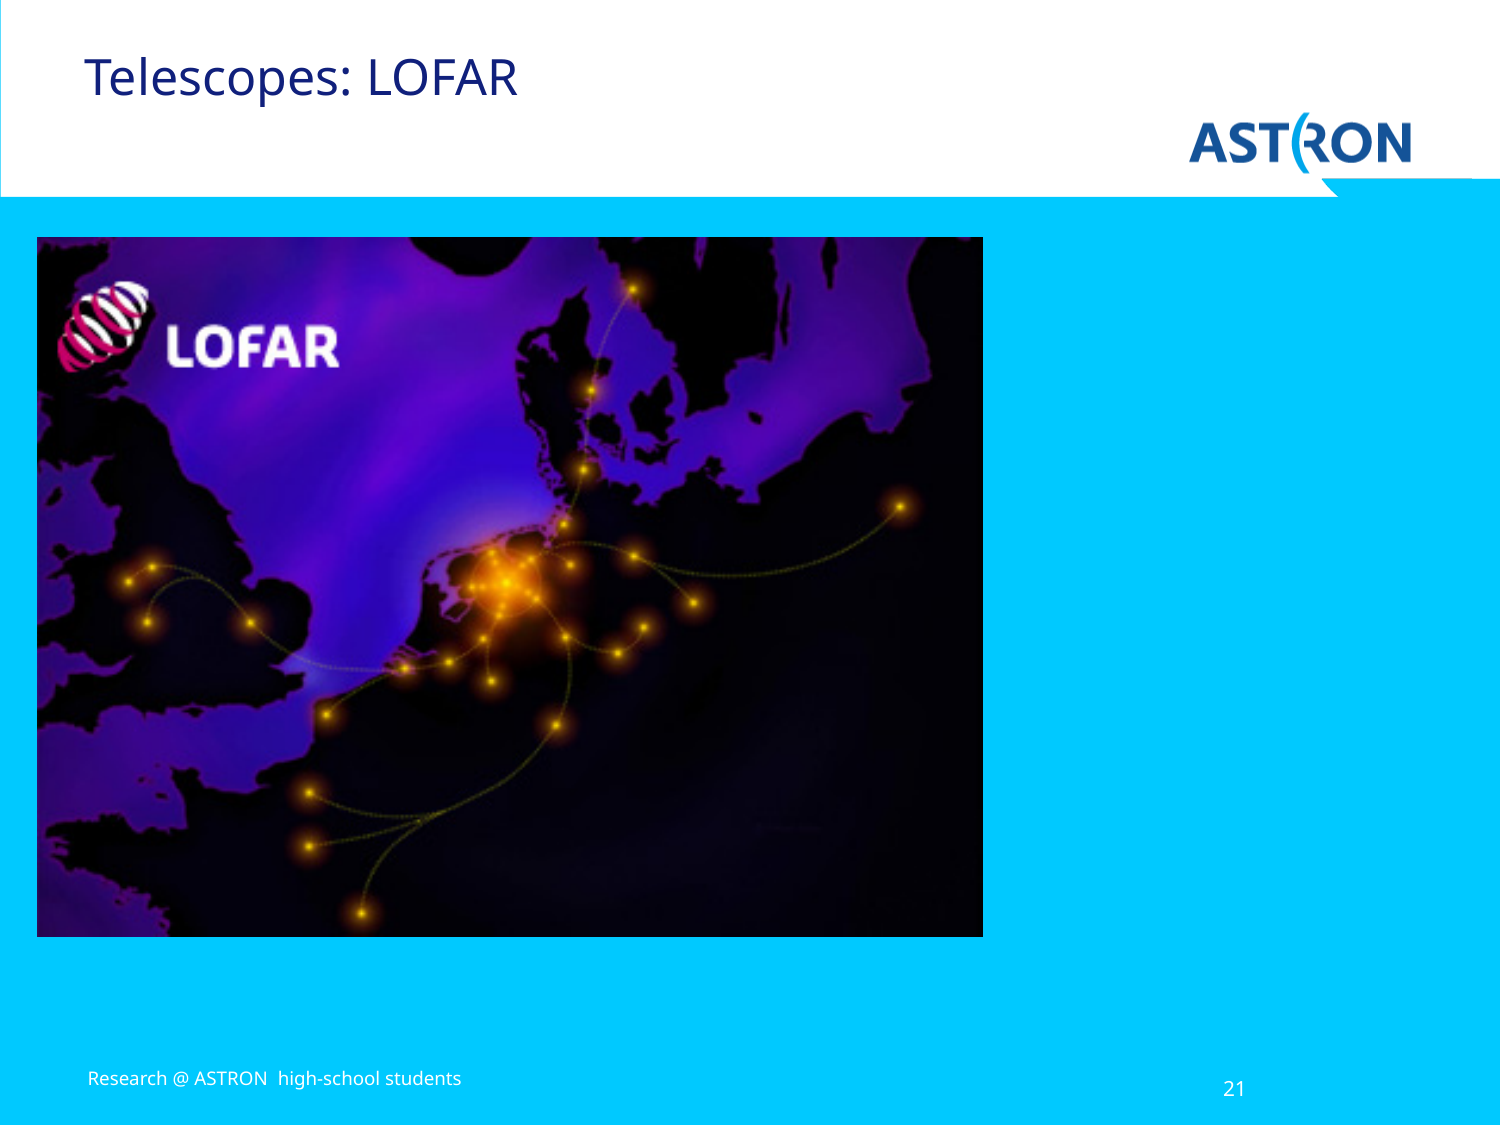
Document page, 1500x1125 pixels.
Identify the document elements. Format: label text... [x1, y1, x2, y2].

picture [38, 238, 982, 936]
text_box Research @ ASTRON high-school students [87, 1062, 1055, 1125]
text_box <number> [1208, 1062, 1409, 1125]
picture [0, 0, 1500, 196]
text_box Telescopes: LOFAR [69, 37, 1075, 188]
